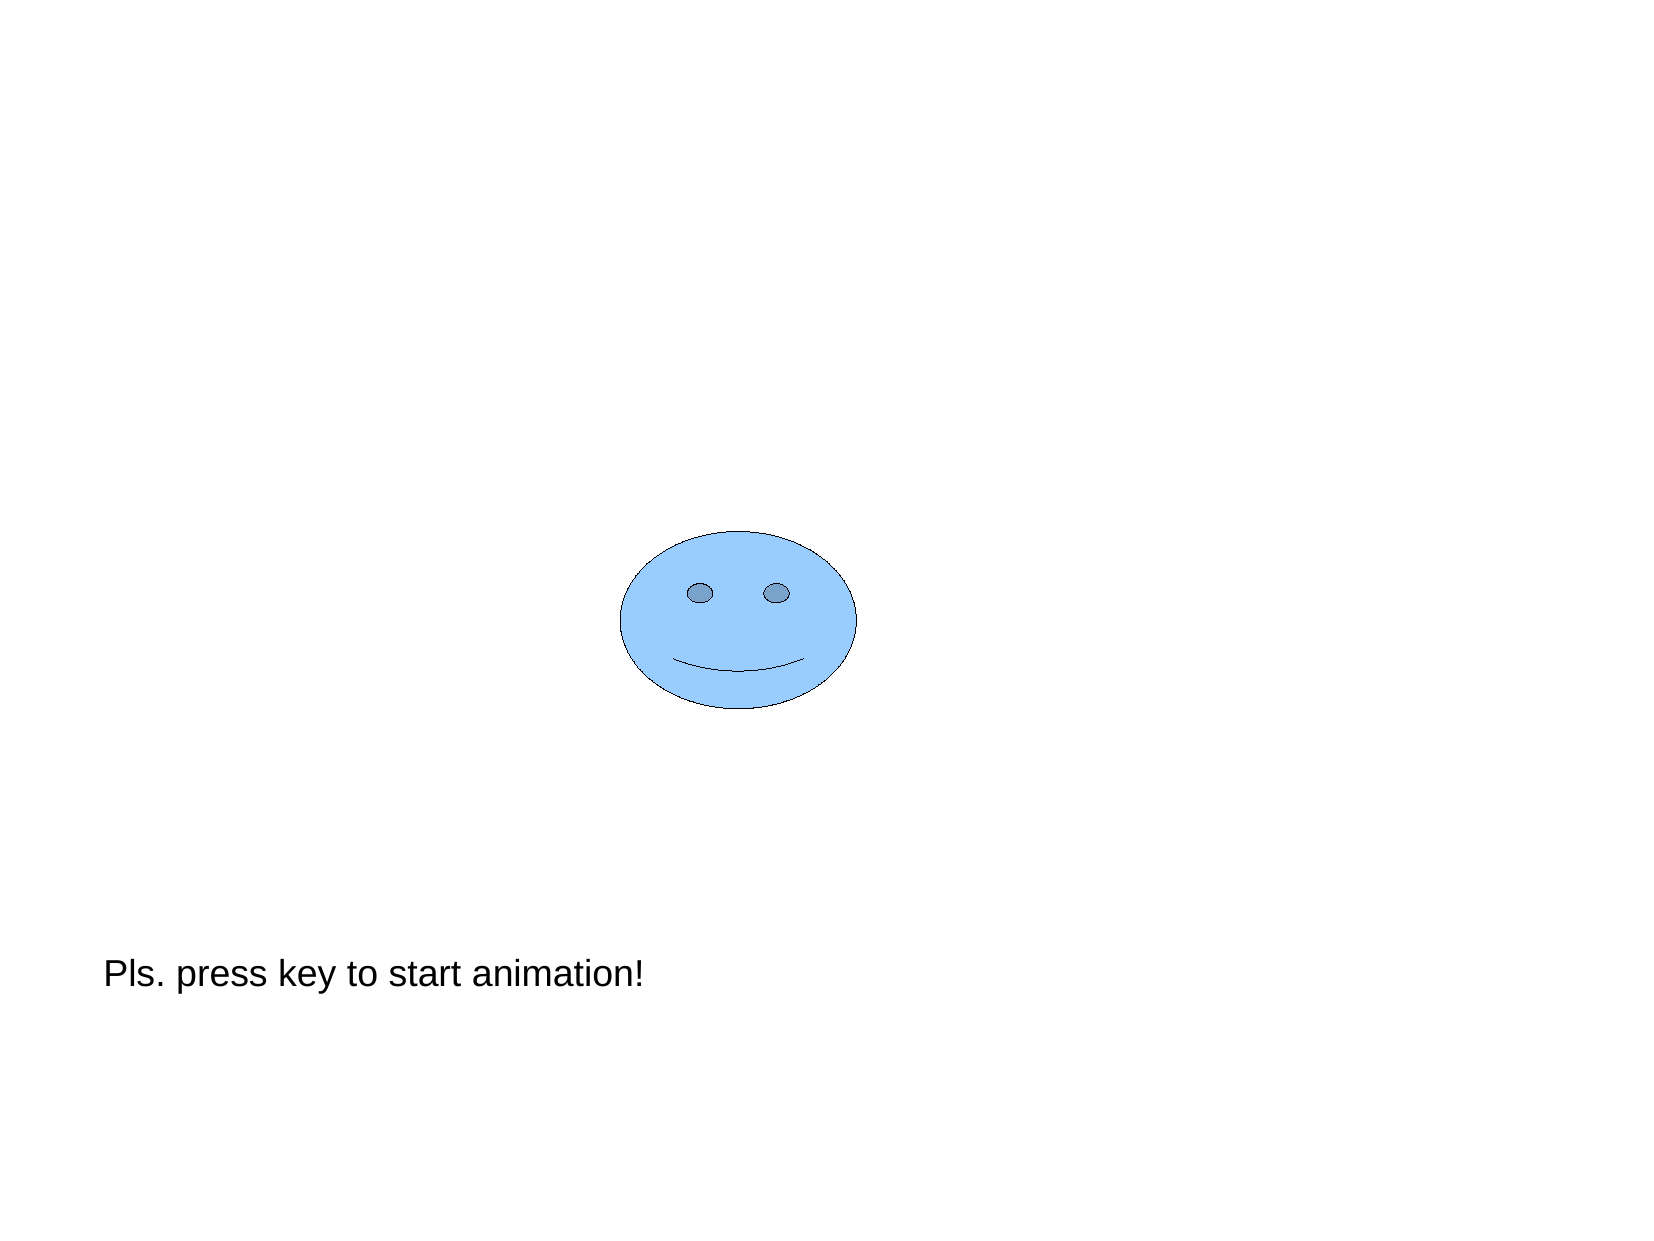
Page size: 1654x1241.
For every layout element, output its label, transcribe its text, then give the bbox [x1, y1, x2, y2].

text_box [620, 531, 857, 709]
text_box Pls. press key to start animation! [88, 944, 1565, 1002]
